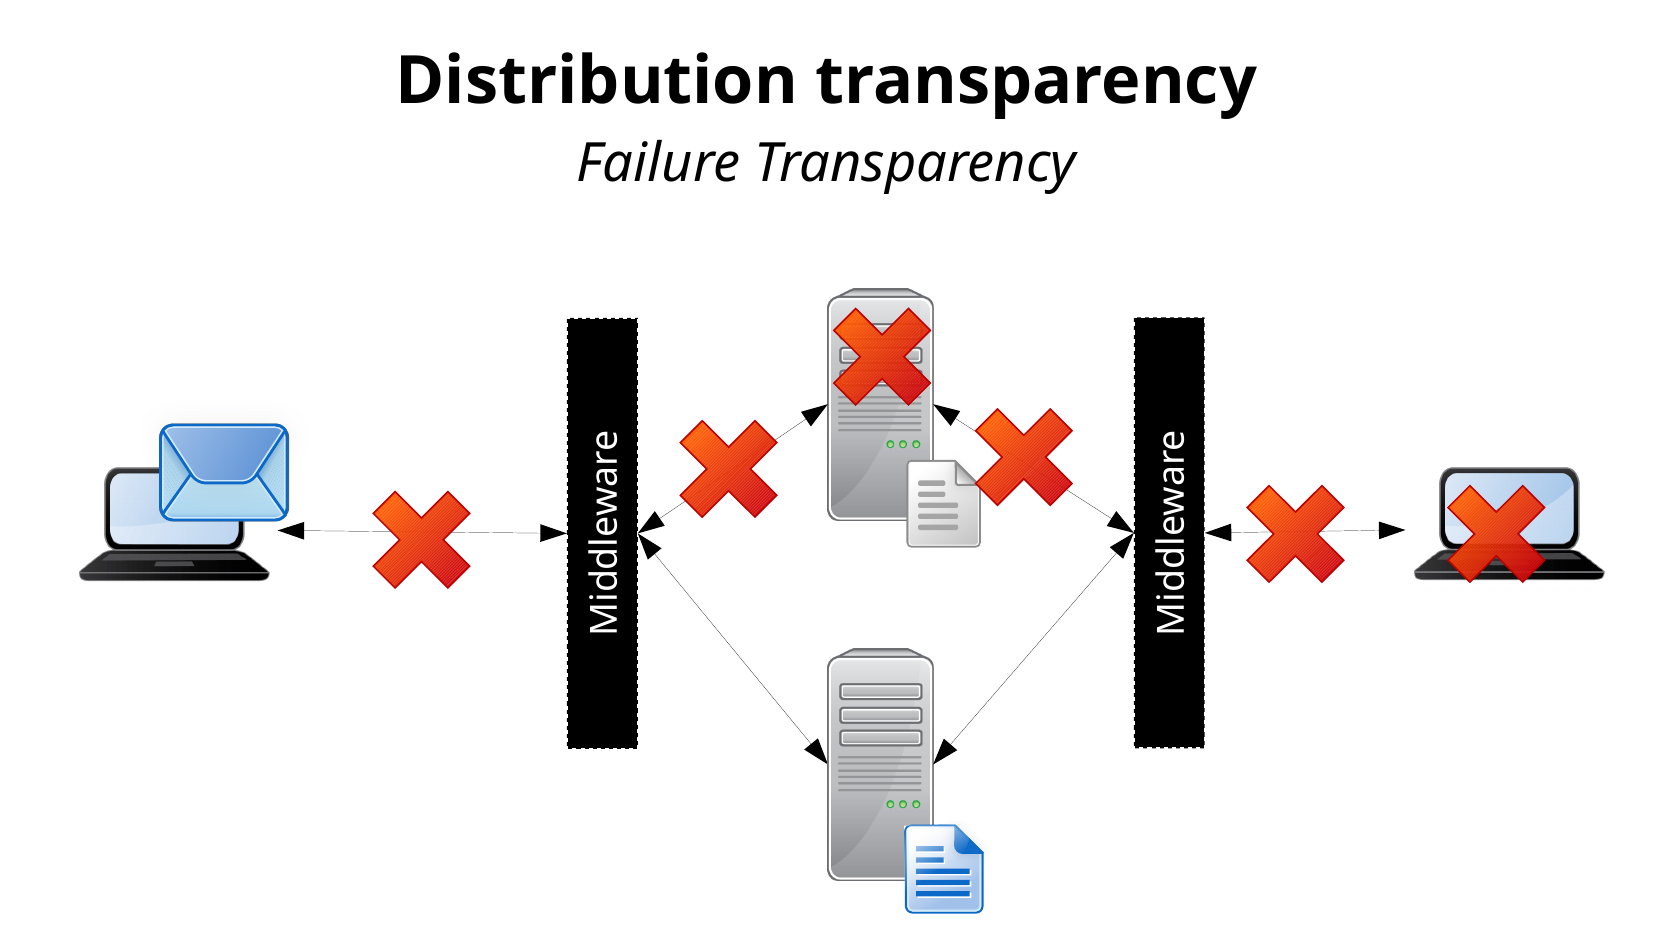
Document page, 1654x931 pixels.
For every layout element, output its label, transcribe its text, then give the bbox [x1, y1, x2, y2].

picture [1211, 450, 1379, 618]
title Distribution transparency Failure Transparency [82, 36, 1571, 193]
picture [827, 648, 993, 918]
picture [70, 389, 308, 602]
text_box Middleware [1133, 317, 1205, 749]
picture [337, 456, 505, 624]
picture [644, 272, 1107, 559]
text_box Middleware [566, 317, 638, 749]
picture [1405, 450, 1613, 618]
